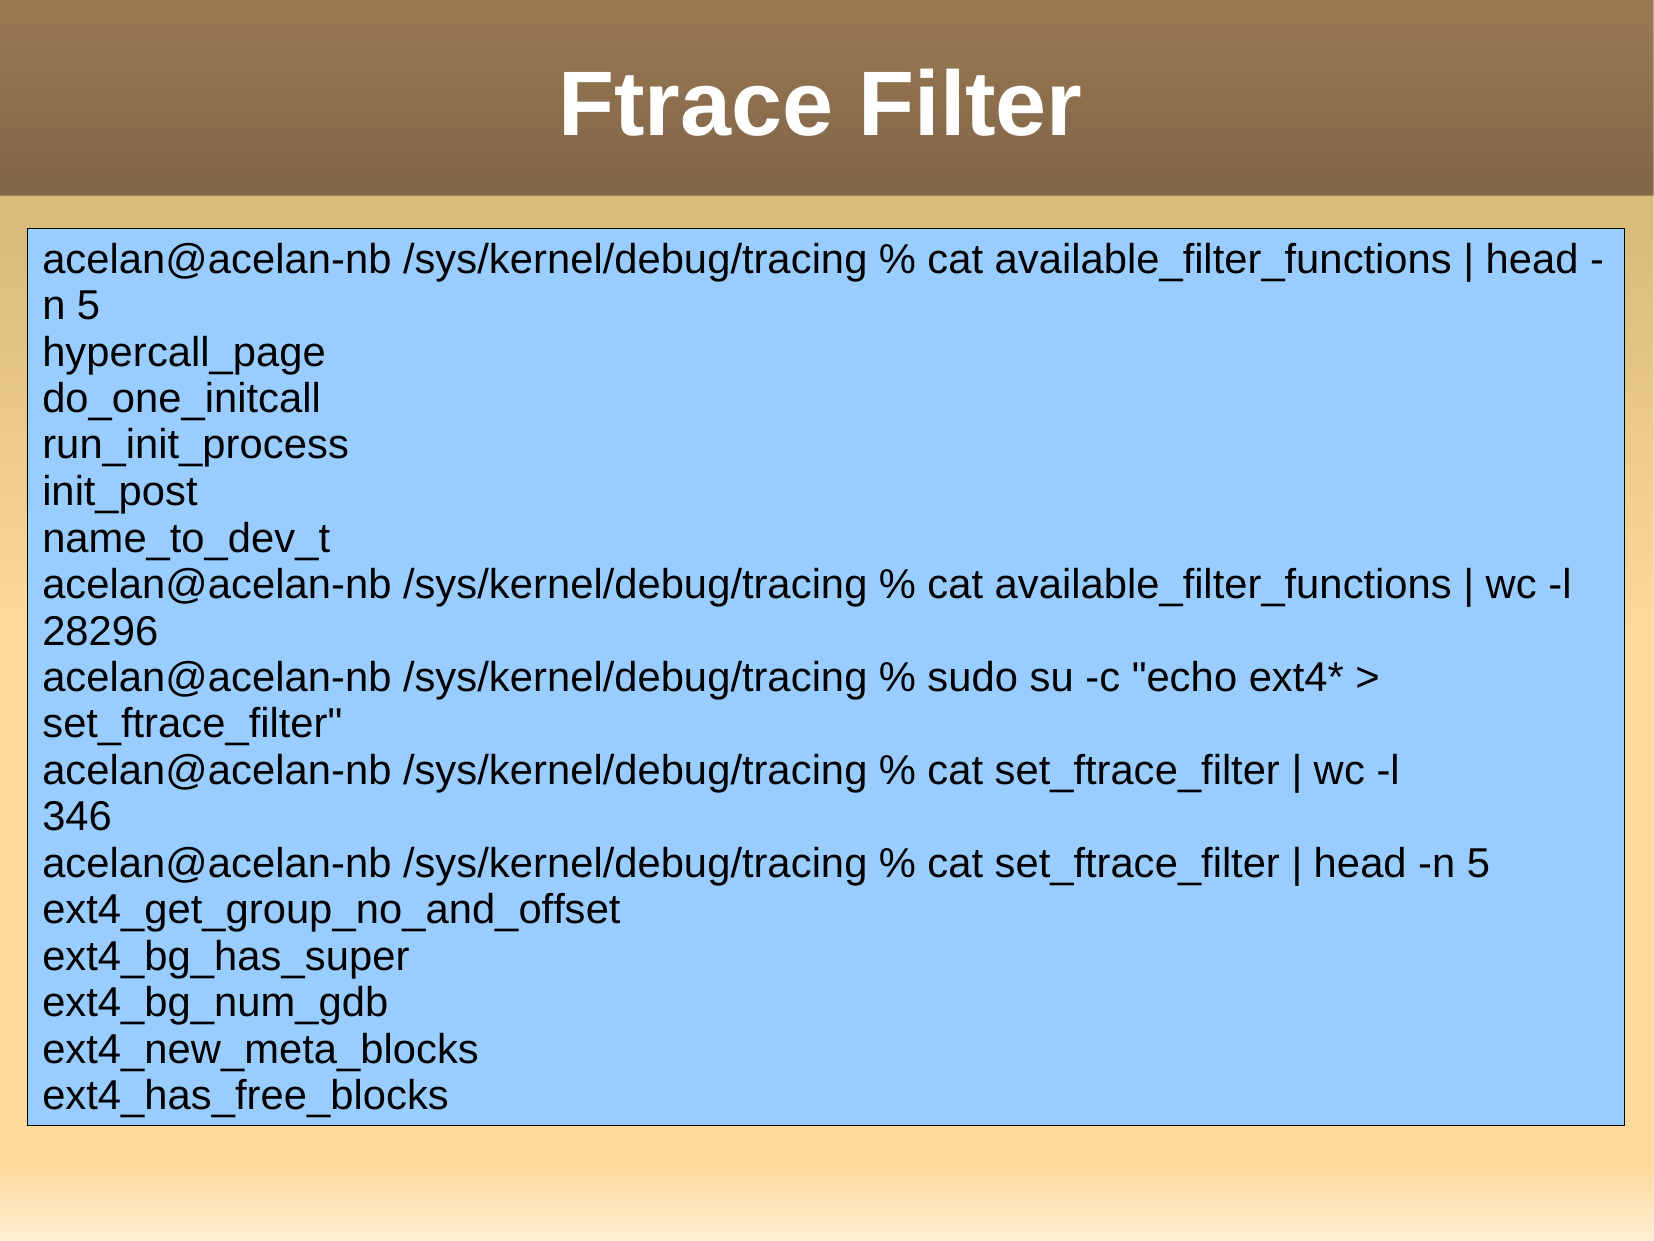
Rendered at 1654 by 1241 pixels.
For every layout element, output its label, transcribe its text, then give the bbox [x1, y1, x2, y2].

text_box acelan@acelan-nb /sys/kernel/debug/tracing % cat available_filter_functions | head -n 5 hypercall_page do_one_initcall run_init_process init_post name_to_dev_t acelan@acelan-nb /sys/kernel/debug/tracing % cat available_filter_functions | wc -l 28296 acelan@acelan-nb /sys/kernel/debug/tracing % sudo su -c "echo ext4* > set_ftrace_filter" acelan@acelan-nb /sys/kernel/debug/tracing % cat set_ftrace_filter | wc -l 346 acelan@acelan-nb /sys/kernel/debug/tracing % cat set_ftrace_filter | head -n 5 ext4_get_group_no_and_offset ext4_bg_has_super ext4_bg_num_gdb ext4_new_meta_blocks ext4_has_free_blocks [27, 228, 1625, 1126]
title Ftrace Filter [76, 7, 1565, 200]
picture [0, 0, 1654, 1241]
